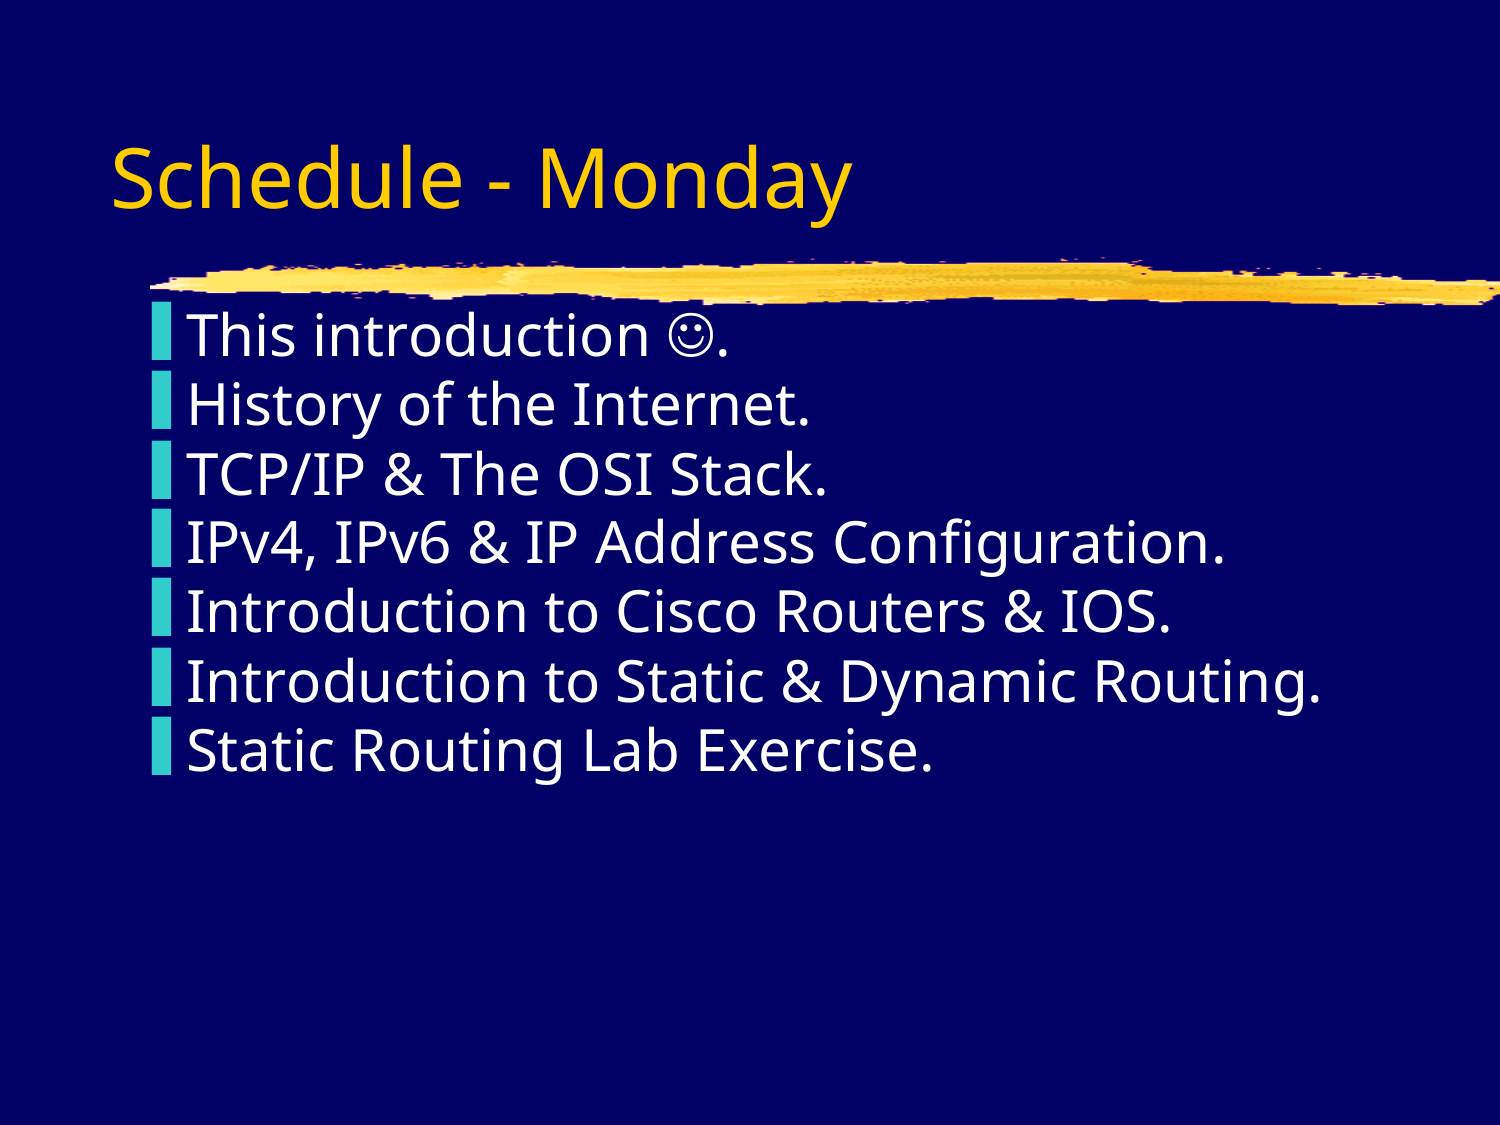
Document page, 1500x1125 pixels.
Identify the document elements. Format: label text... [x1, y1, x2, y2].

picture [150, 252, 1500, 316]
title Schedule - Monday [110, 78, 1391, 297]
list This introduction . History of the Internet. TCP/IP & The OSI Stack. IPv4, IPv6 & IP Address Configuration. Introduction to Cisco Routers & IOS. Introduction to Static & Dynamic Routing. Static Routing Lab Exercise. [62, 312, 1450, 1118]
